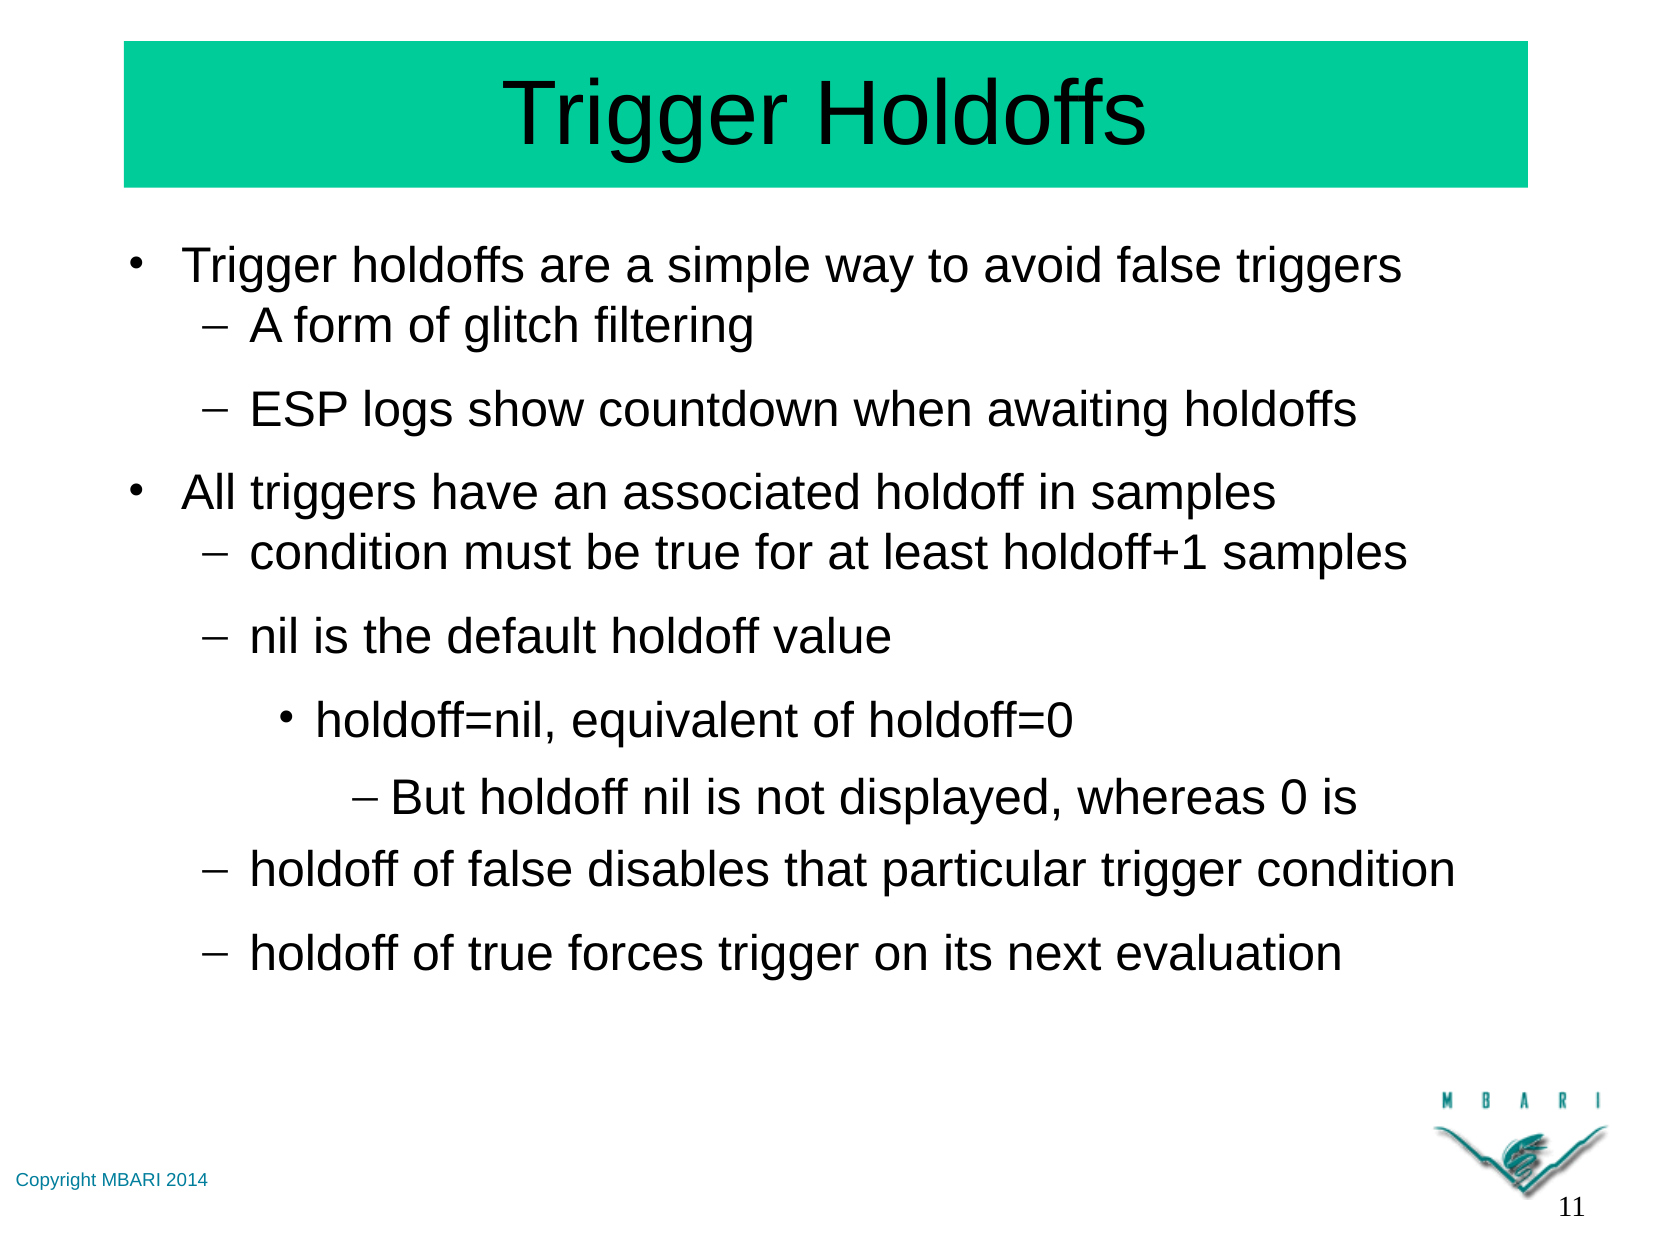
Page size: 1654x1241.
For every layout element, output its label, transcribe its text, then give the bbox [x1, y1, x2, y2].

list Trigger holdoffs are a simple way to avoid false triggers A form of glitch filtering ESP logs show countdown when awaiting holdoffs All triggers have an associated holdoff in samples condition must be true for at least holdoff+1 samples nil is the default holdoff value holdoff=nil, equivalent of holdoff=0 But holdoff nil is not displayed, whereas 0 is holdoff of false disables that particular trigger condition holdoff of true forces trigger on its next evaluation [112, 225, 1517, 1051]
title Trigger Holdoffs [123, 41, 1528, 188]
picture [1426, 1091, 1613, 1200]
